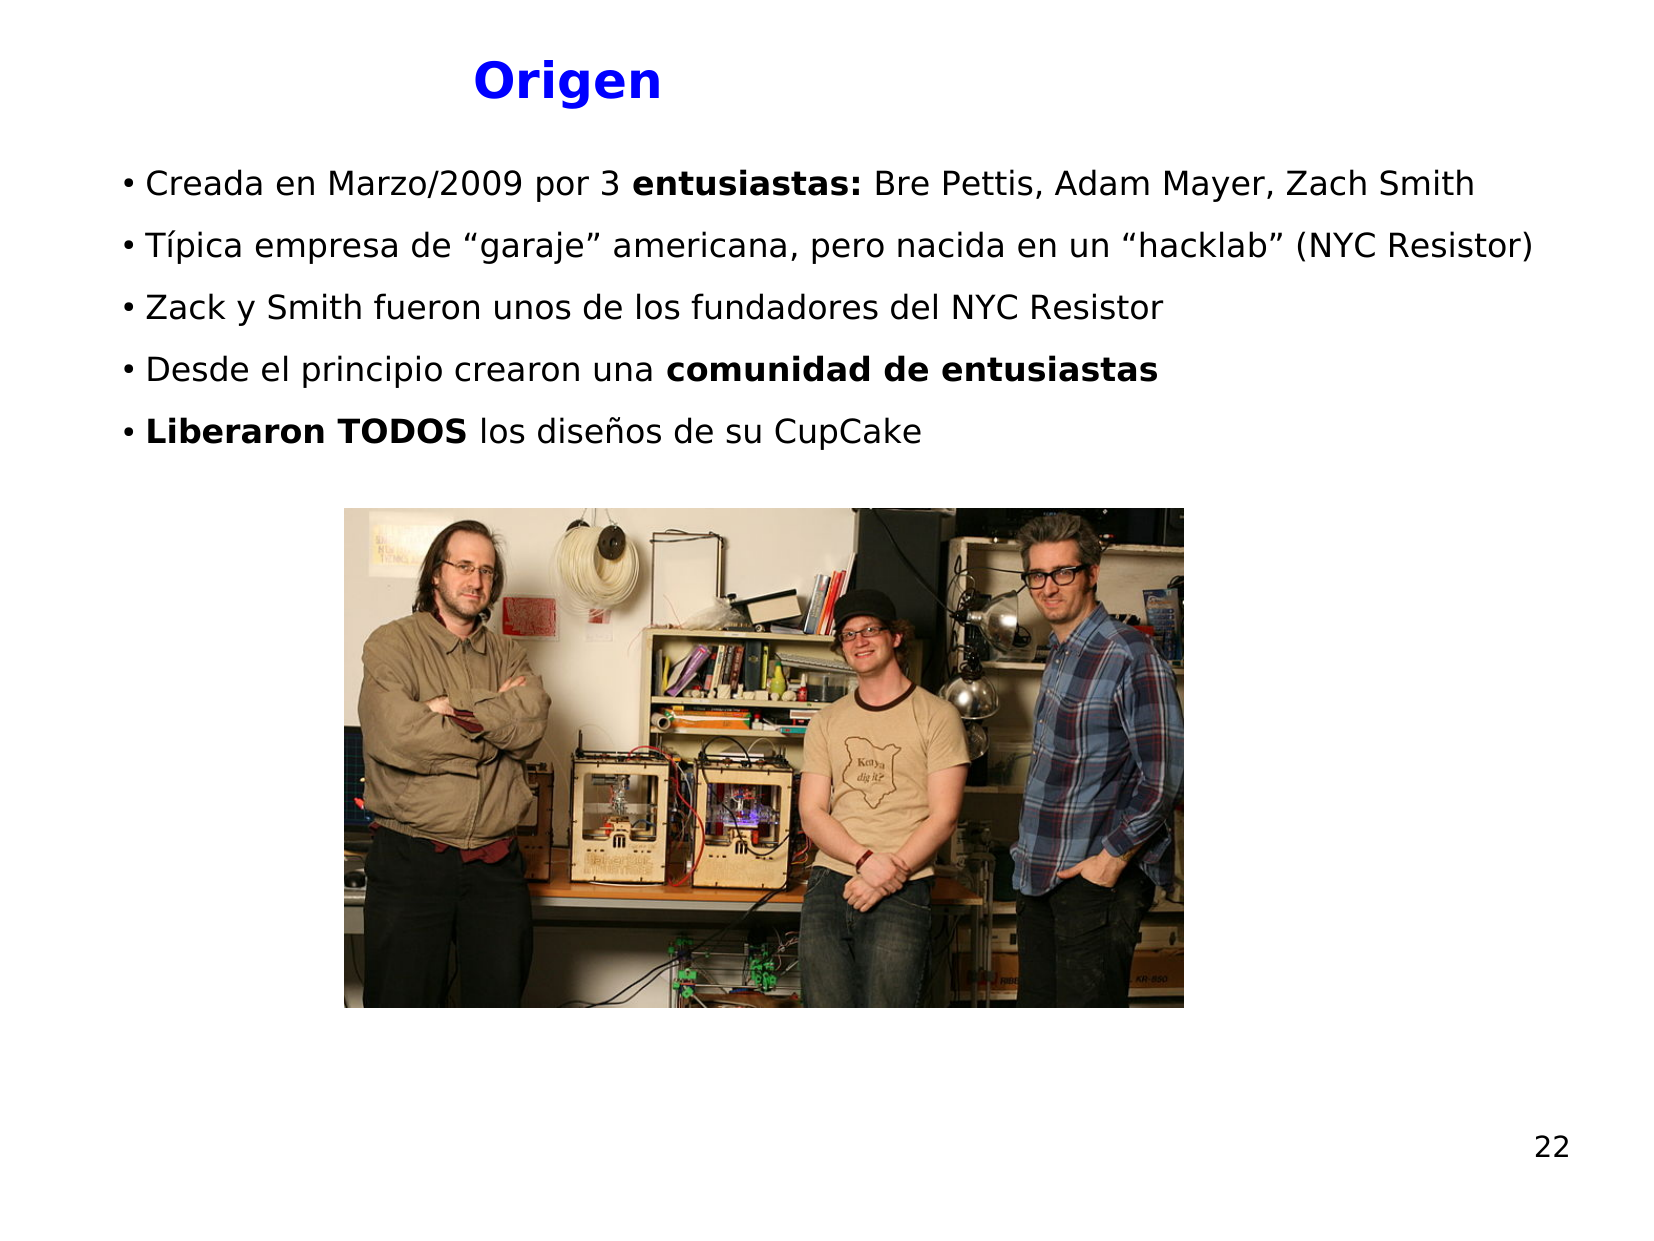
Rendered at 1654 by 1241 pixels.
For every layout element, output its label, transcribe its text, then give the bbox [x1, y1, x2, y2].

text_box Creada en Marzo/2009 por 3 entusiastas: Bre Pettis, Adam Mayer, Zach Smith Típica empresa de “garaje” americana, pero nacida en un “hacklab” (NYC Resistor) Zack y Smith fueron unos de los fundadores del NYC Resistor Desde el principio crearon una comunidad de entusiastas Liberaron TODOS los diseños de su CupCake [108, 157, 1563, 460]
picture [344, 508, 1184, 1008]
text_box Origen [458, 44, 1061, 118]
